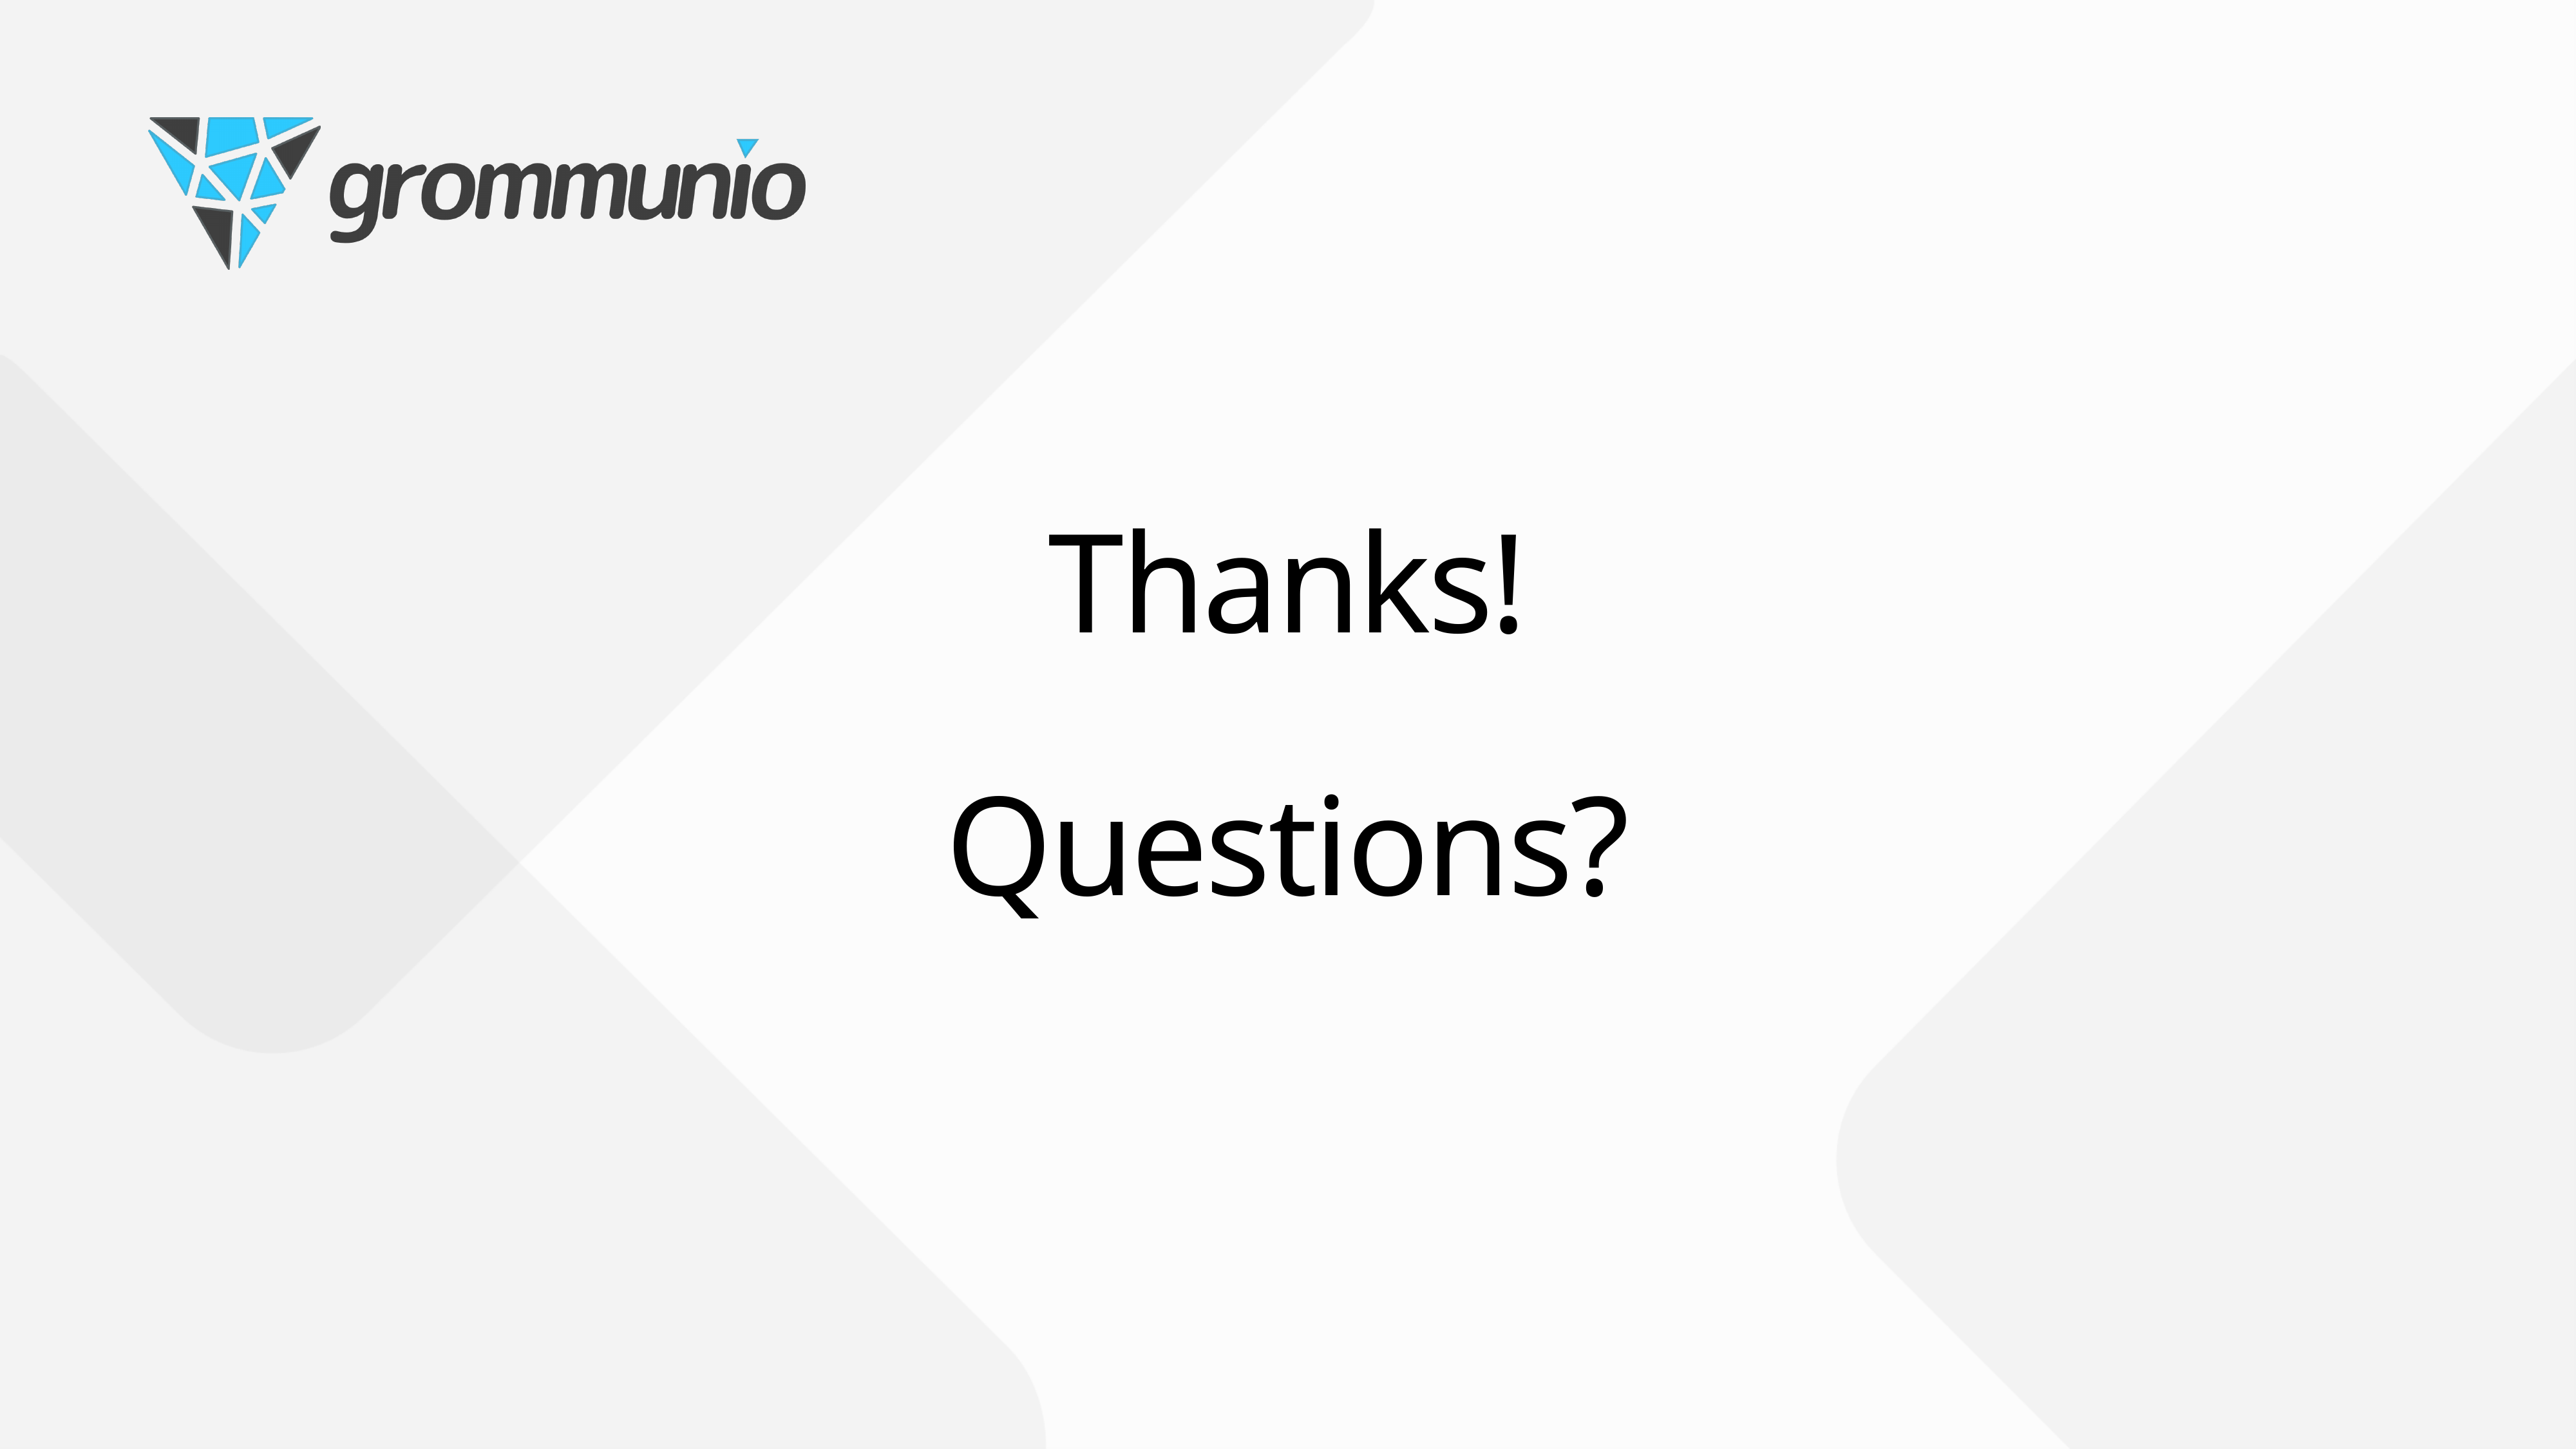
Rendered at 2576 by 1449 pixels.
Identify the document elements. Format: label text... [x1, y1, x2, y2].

picture [0, 0, 2576, 1449]
list Thanks! Questions? [127, 520, 2449, 929]
